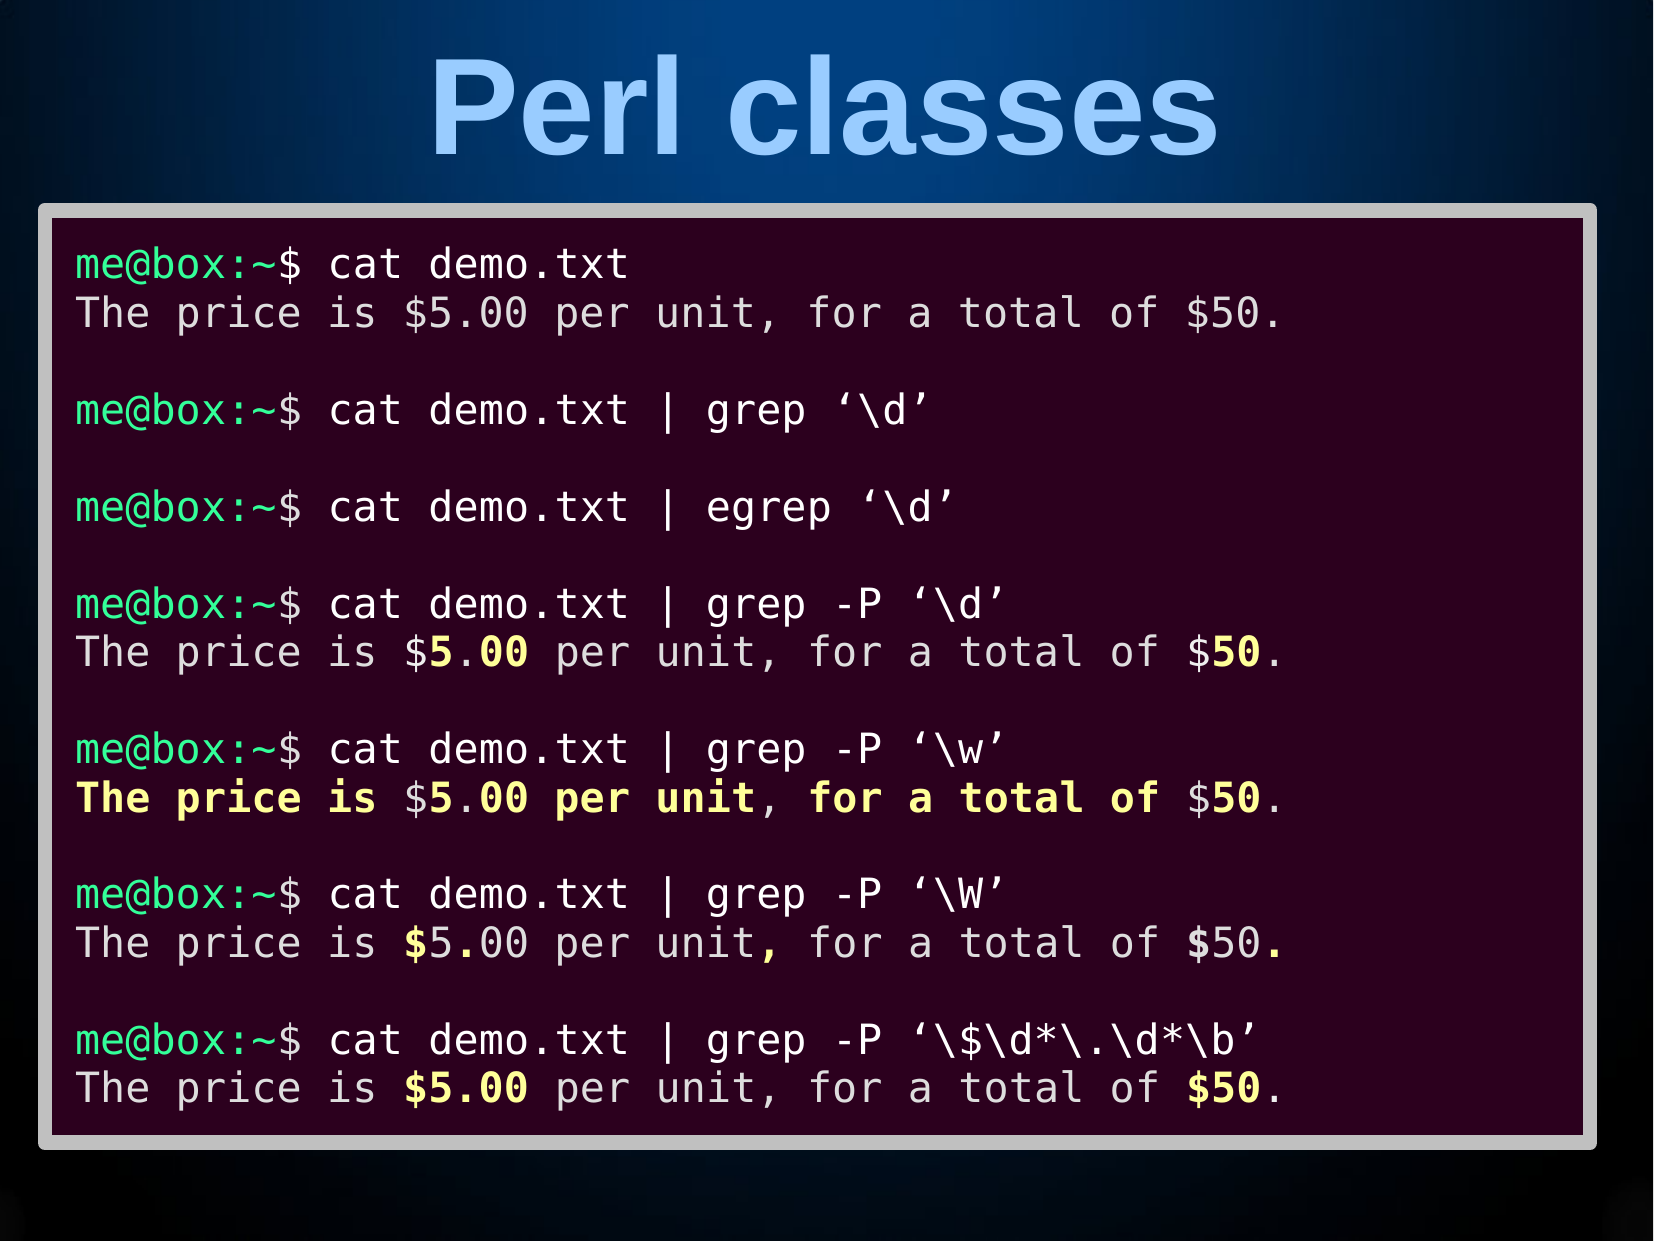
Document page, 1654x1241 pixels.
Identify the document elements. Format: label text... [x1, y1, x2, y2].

list me@box:~$ cat demo.txt The price is $5.00 per unit, for a total of $50. me@box:~$ cat demo.txt | grep ‘\d’ me@box:~$ cat demo.txt | egrep ‘\d’ me@box:~$ cat demo.txt | grep -P ‘\d’ The price is $5.00 per unit, for a total of $50. me@box:~$ cat demo.txt | grep -P ‘\w’ The price is $5.00 per unit, for a total of $50. me@box:~$ cat demo.txt | grep -P ‘\W’ The price is $5.00 per unit, for a total of $50. me@box:~$ cat demo.txt | grep -P ‘\$\d*\.\d*\b’ The price is $5.00 per unit, for a total of $50. [45, 210, 1591, 1143]
picture [0, 0, 1654, 1241]
title Perl classes [0, 2, 1651, 211]
